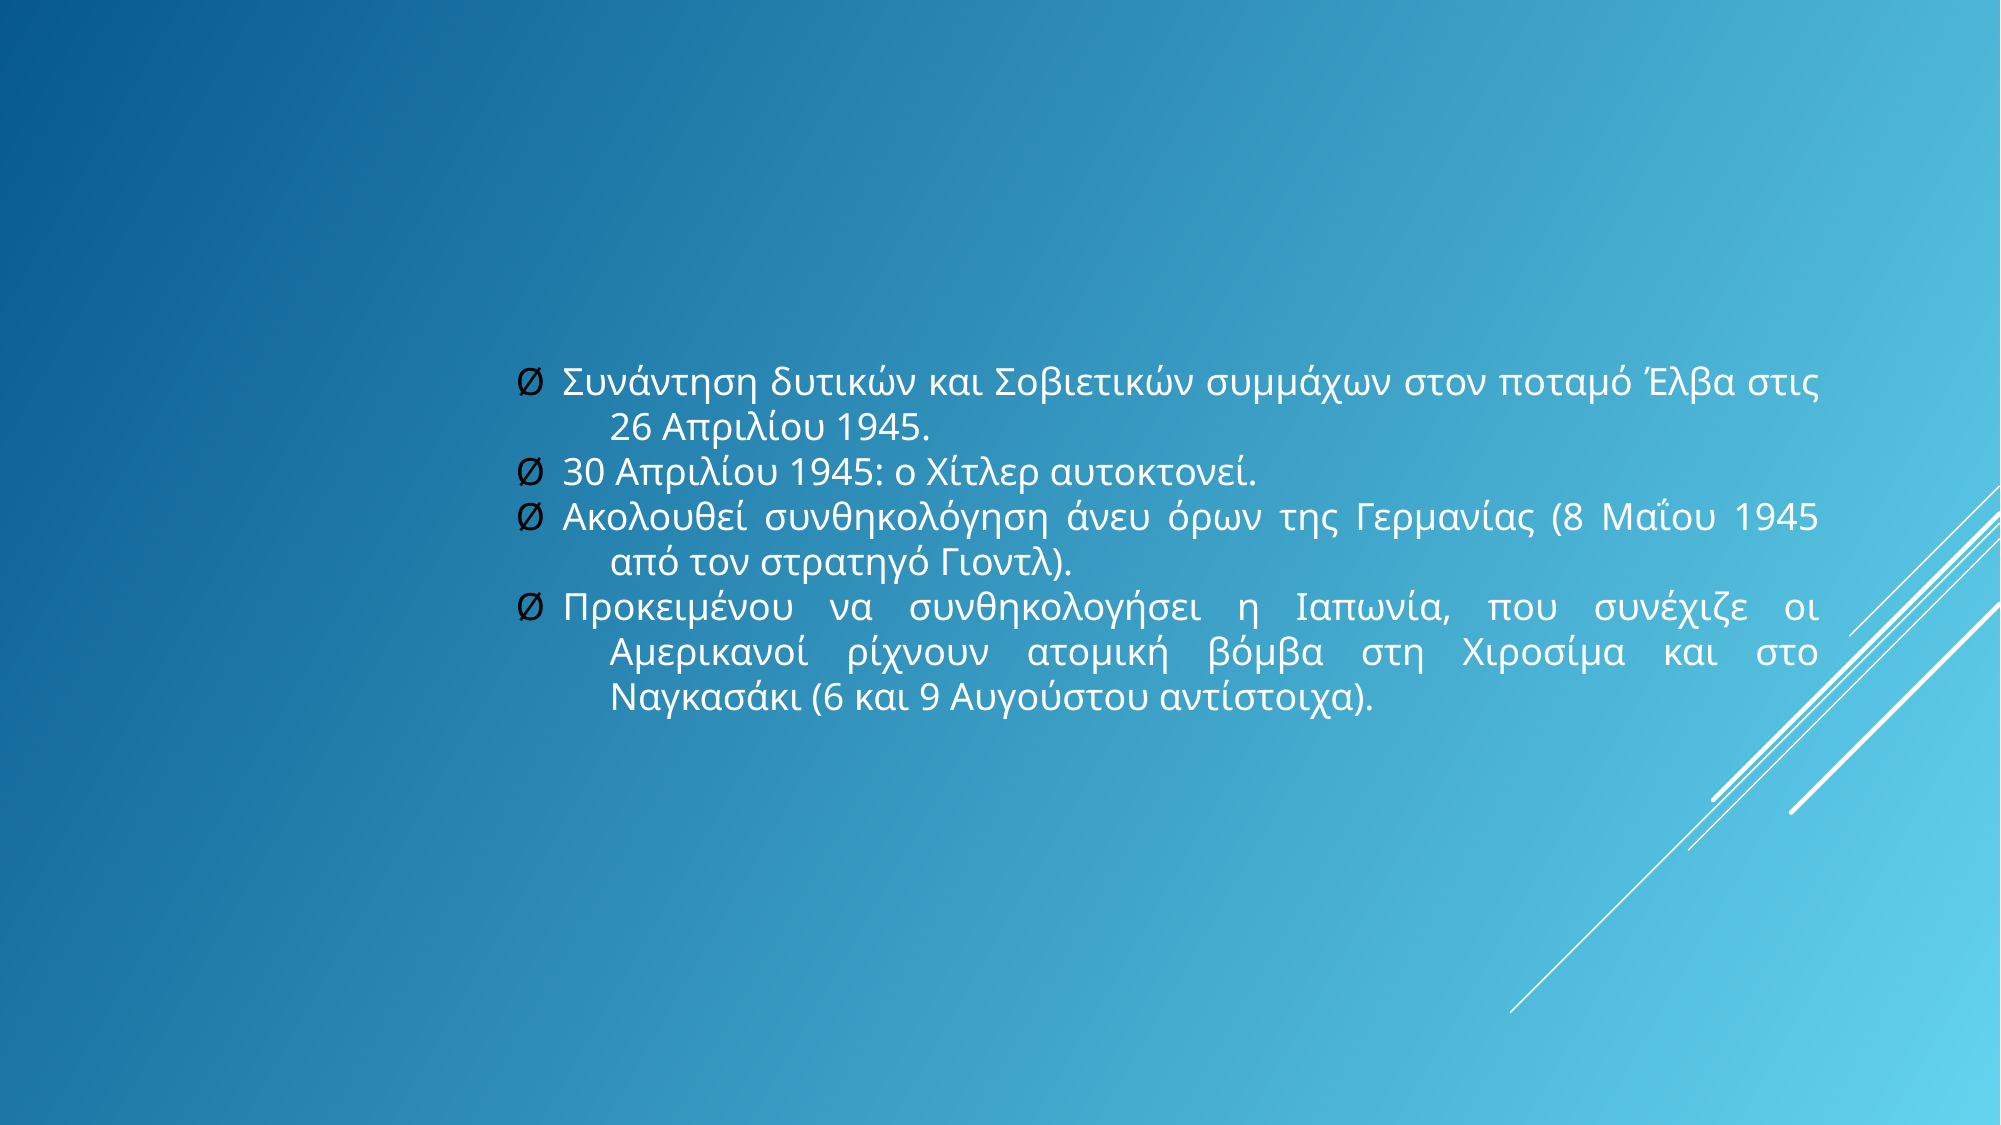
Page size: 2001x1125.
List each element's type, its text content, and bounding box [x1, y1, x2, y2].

text_box Συνάντηση δυτικών και Σοβιετικών συμμάχων στον ποταμό Έλβα στις 26 Απριλίου 1945. 30 Απριλίου 1945: ο Χίτλερ αυτοκτονεί. Ακολουθεί συνθηκολόγηση άνευ όρων της Γερμανίας (8 Μαΐου 1945 από τον στρατηγό Γιοντλ). Προκειμένου να συνθηκολογήσει η Ιαπωνία, που συνέχιζε οι Αμερικανοί ρίχνουν ατομική βόμβα στη Χιροσίμα και στο Ναγκασάκι (6 και 9 Αυγούστου αντίστοιχα). [500, 350, 1836, 730]
